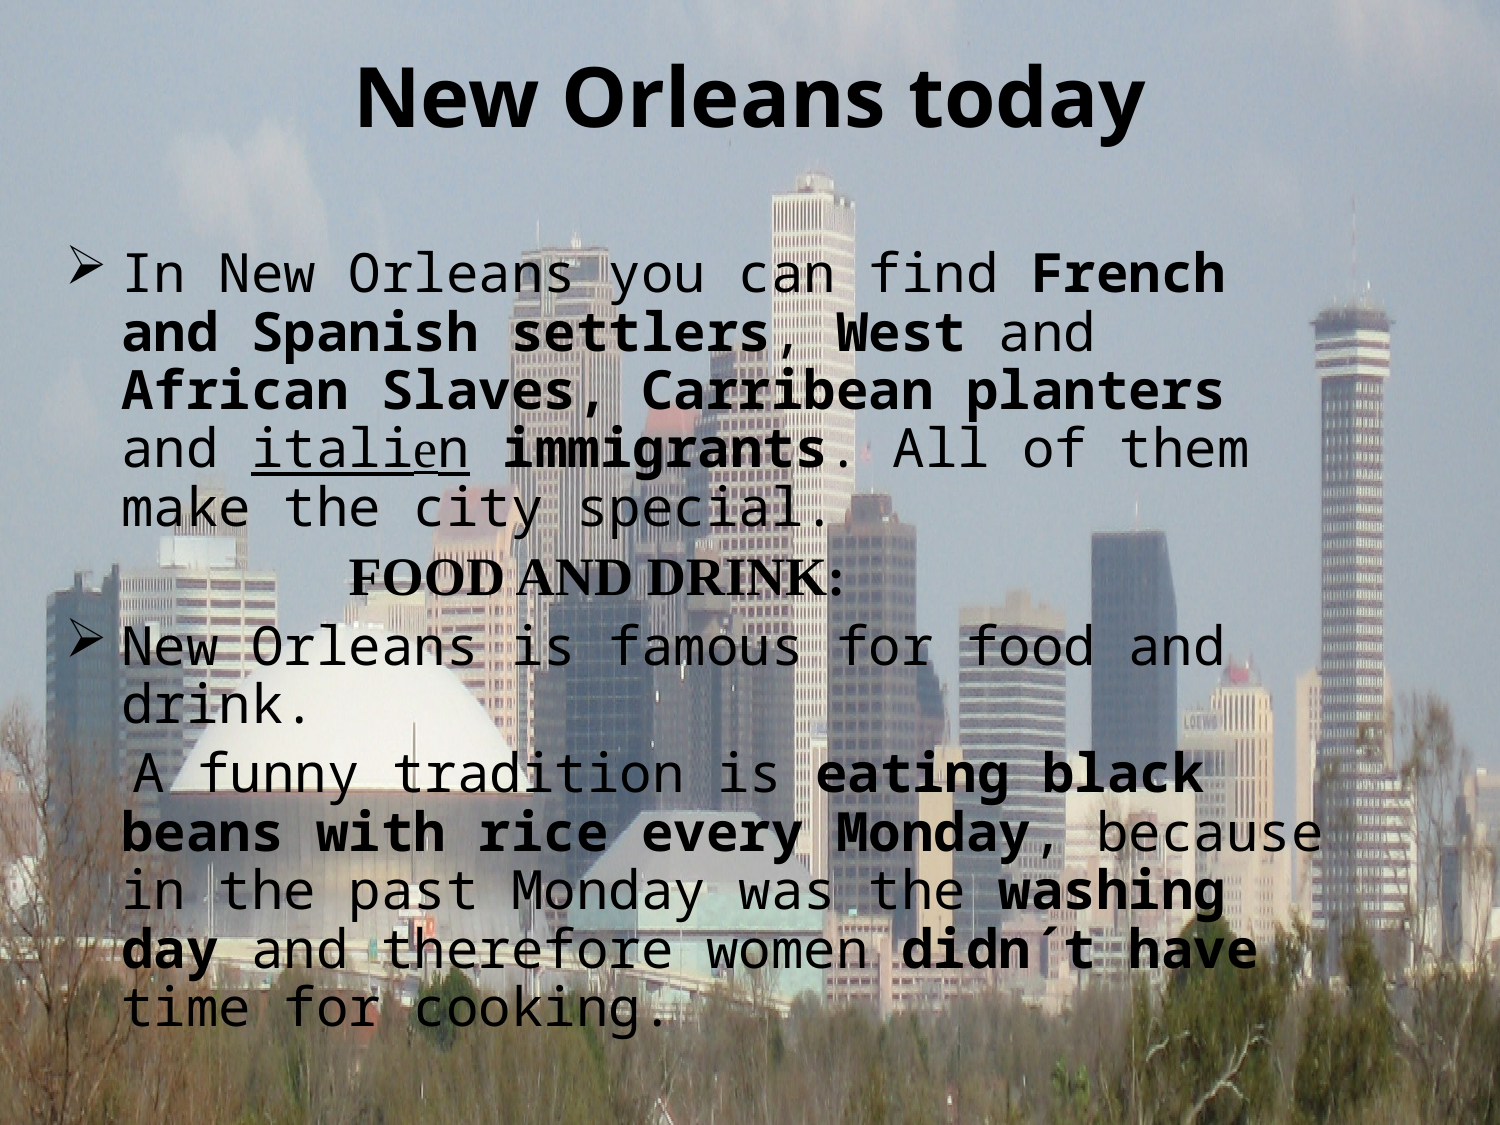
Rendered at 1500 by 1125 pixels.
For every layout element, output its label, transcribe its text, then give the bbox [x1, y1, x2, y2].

list In New Orleans you can find French and Spanish settlers, West and African Slaves, Carribean planters and italien immigrants. All of them make the city special. FOOD AND DRINK: New Orleans is famous for food and drink. A funny tradition is eating black beans with rice every Monday, because in the past Monday was the washing day and therefore women didn´t have time for cooking. [50, 162, 1363, 975]
title New Orleans today [112, 0, 1388, 188]
picture [0, 0, 1500, 1125]
